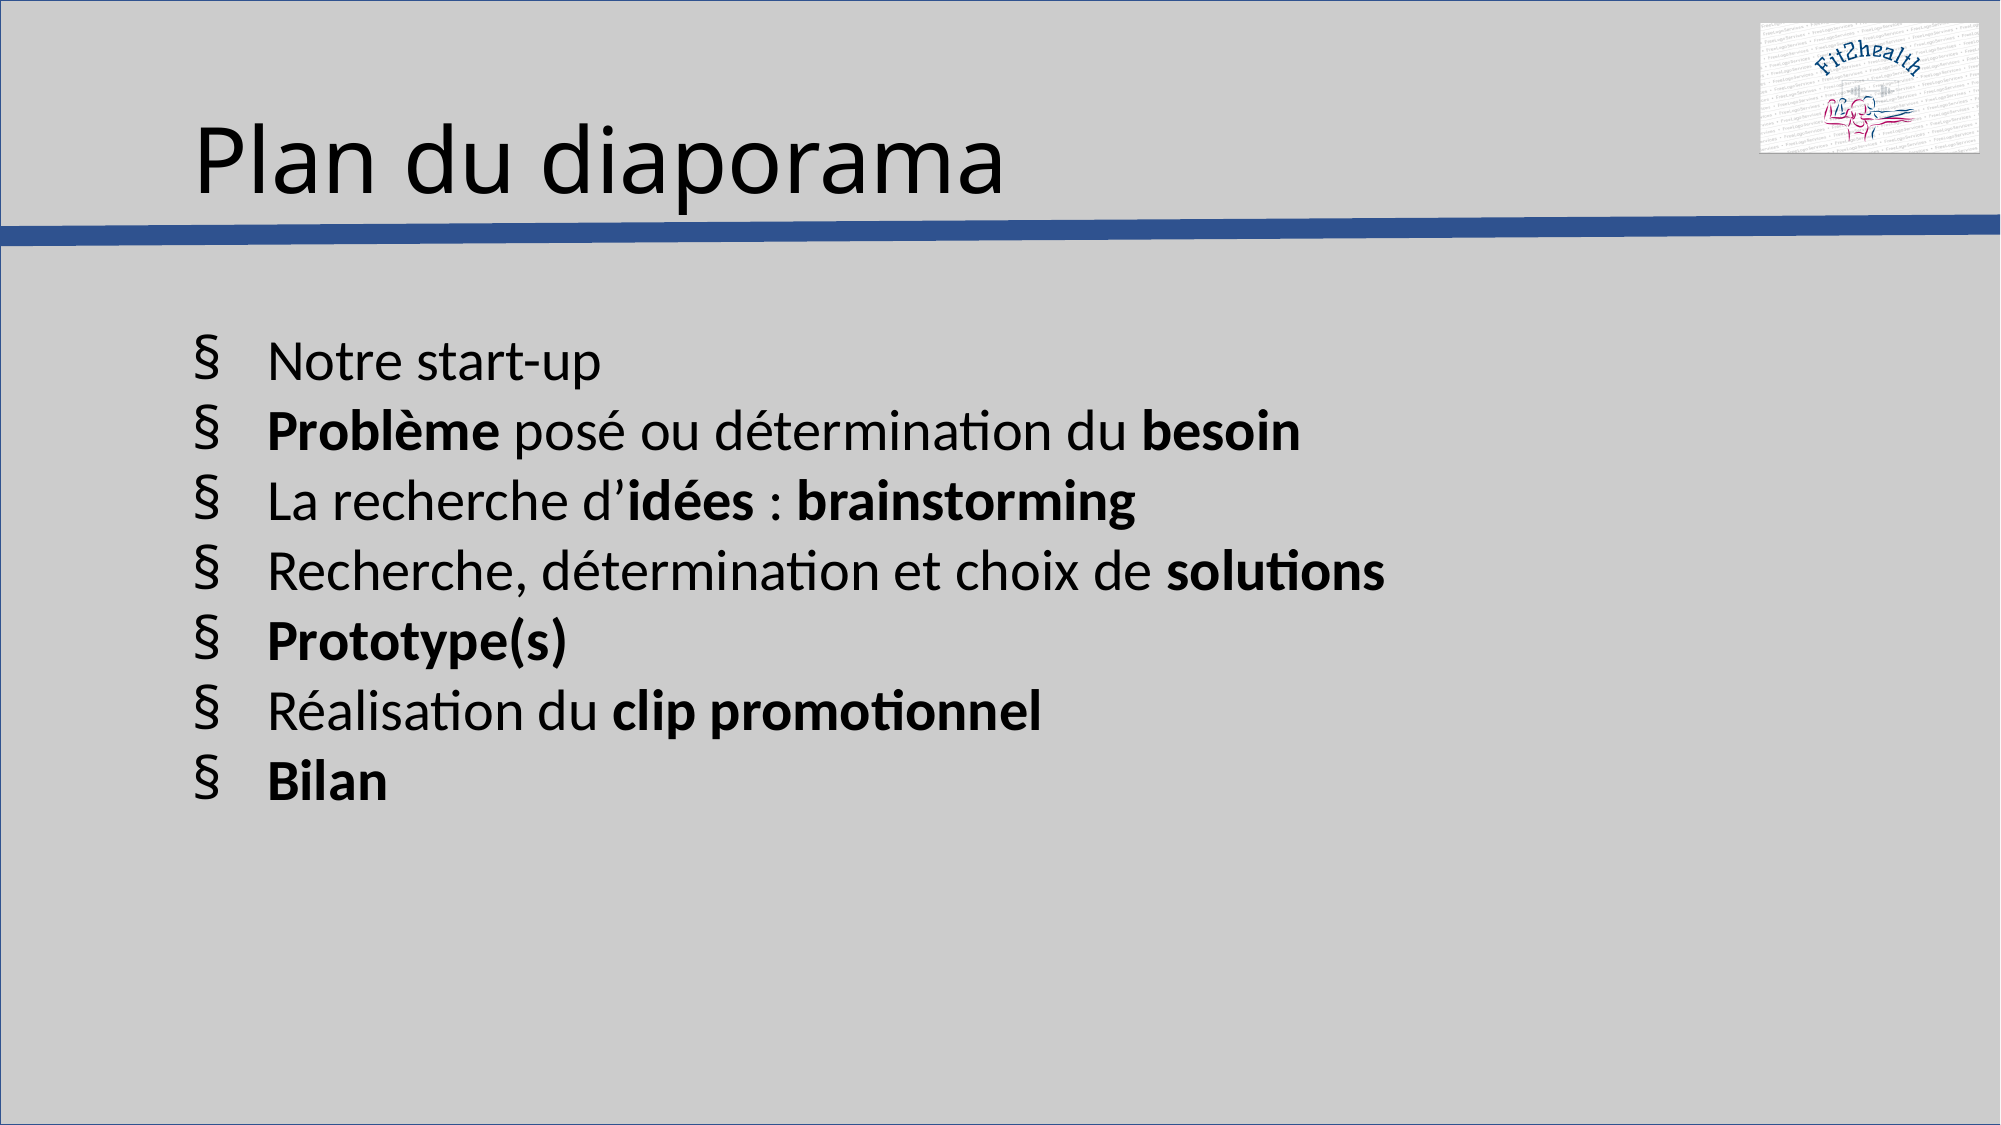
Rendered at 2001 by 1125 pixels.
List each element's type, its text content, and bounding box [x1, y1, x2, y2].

text_box Plan du diaporama Notre start-up Problème posé ou détermination du besoin La recherche d’idées : brainstorming Recherche, détermination et choix de solutions Prototype(s) Réalisation du clip promotionnel Bilan [177, 94, 1553, 1079]
picture [1759, 23, 1980, 154]
